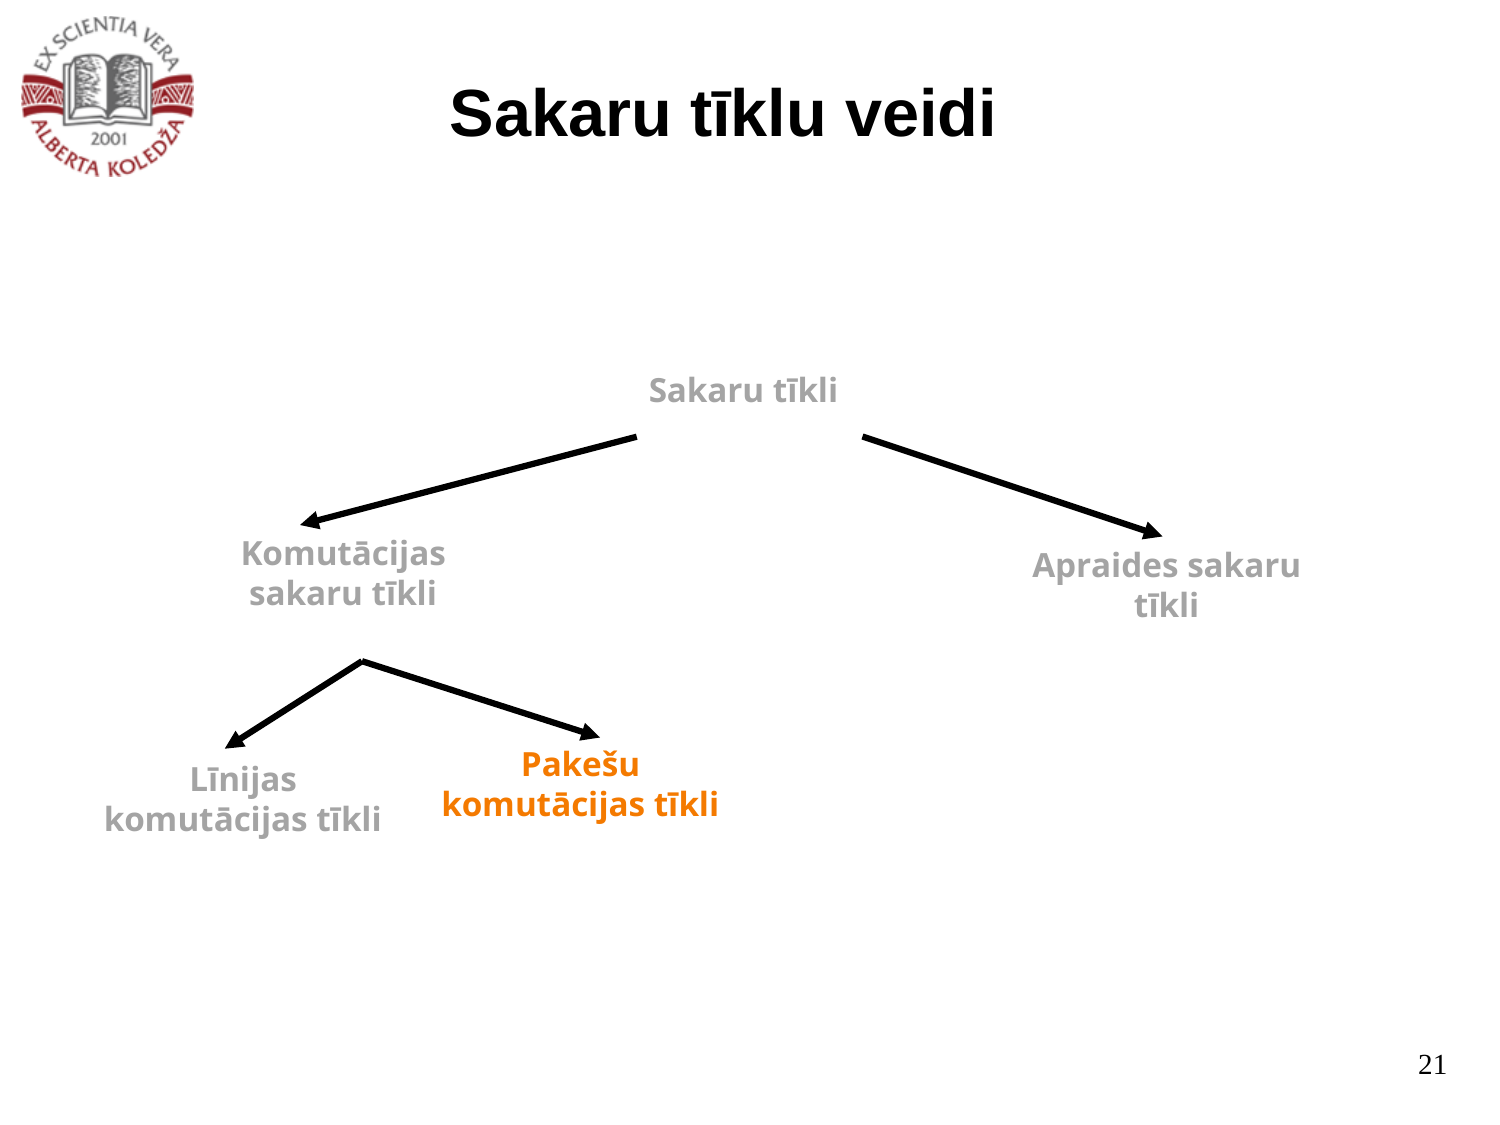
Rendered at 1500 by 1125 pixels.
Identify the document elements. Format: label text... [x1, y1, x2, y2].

text_box Komutācijas sakaru tīkli [174, 524, 513, 620]
text_box <skaitlis> [1312, 1037, 1463, 1101]
text_box Apraides sakaru tīkli [998, 536, 1336, 632]
text_box Sakaru tīkli [574, 361, 913, 417]
picture [21, 16, 194, 177]
text_box Līnijas komutācijas tīkli [74, 750, 412, 846]
title Sakaru tīklu veidi [50, 62, 1374, 175]
text_box Pakešu komutācijas tīkli [411, 736, 750, 832]
